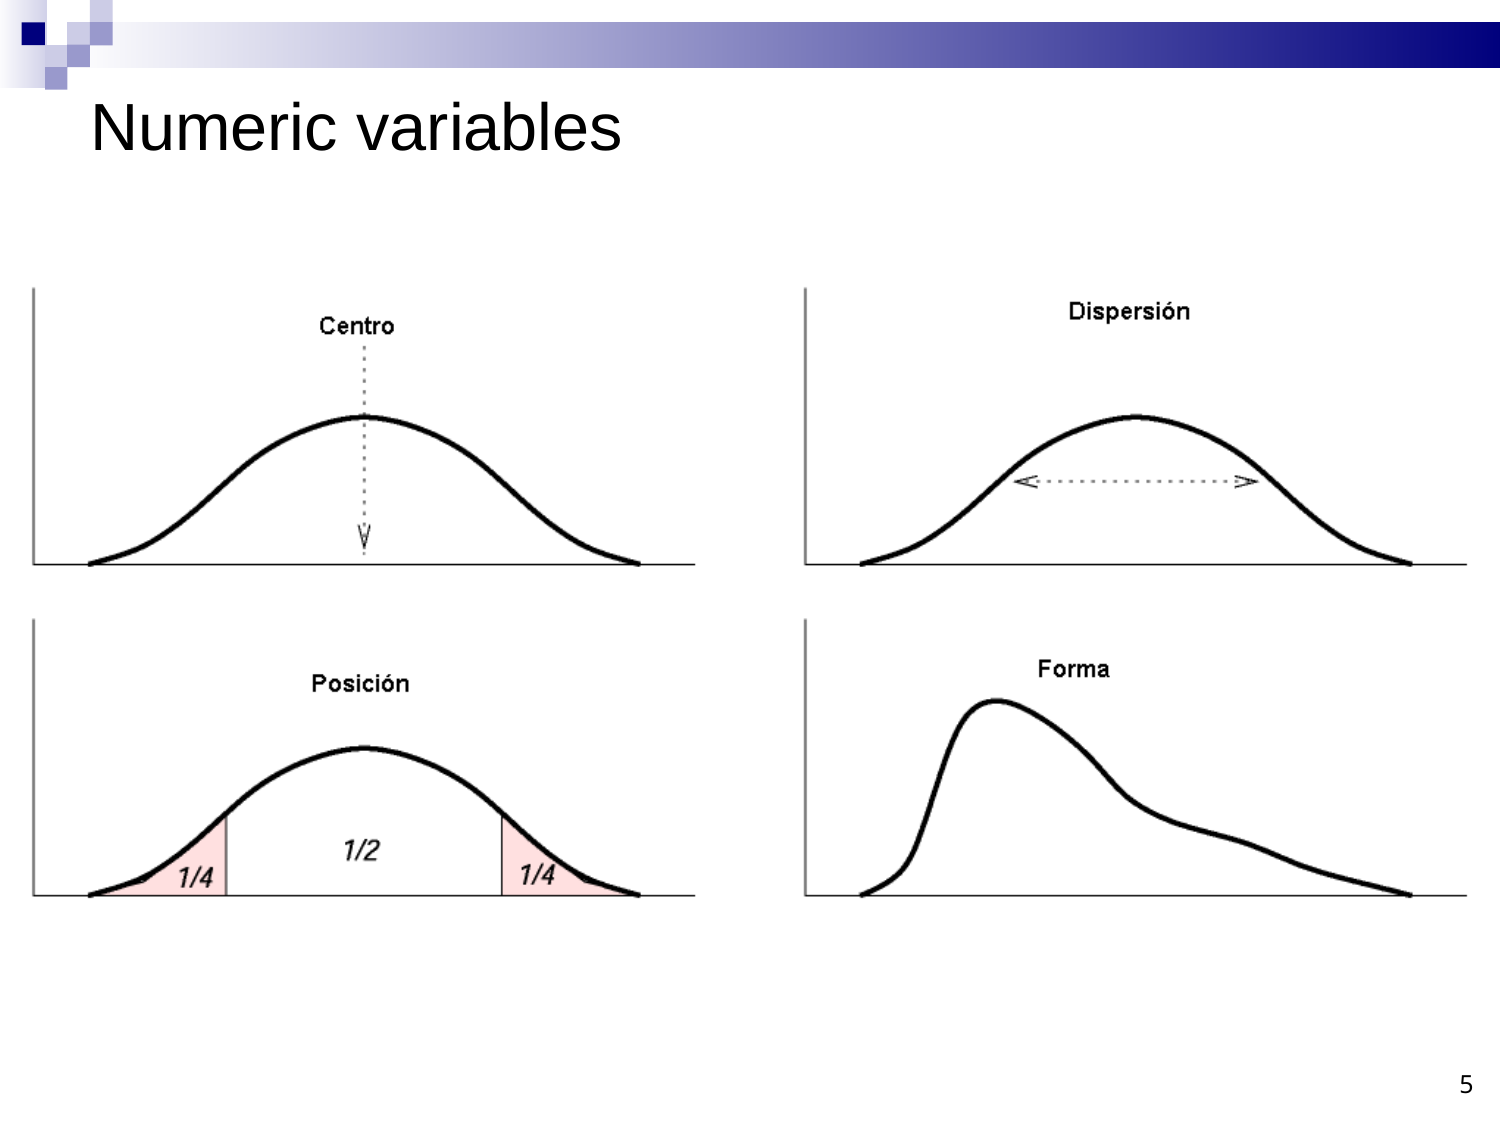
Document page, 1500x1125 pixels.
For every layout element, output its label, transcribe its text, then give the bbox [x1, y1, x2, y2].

text_box [0, 255, 1500, 932]
text_box <número> [1139, 1070, 1489, 1110]
title Numeric variables [75, 75, 1426, 173]
